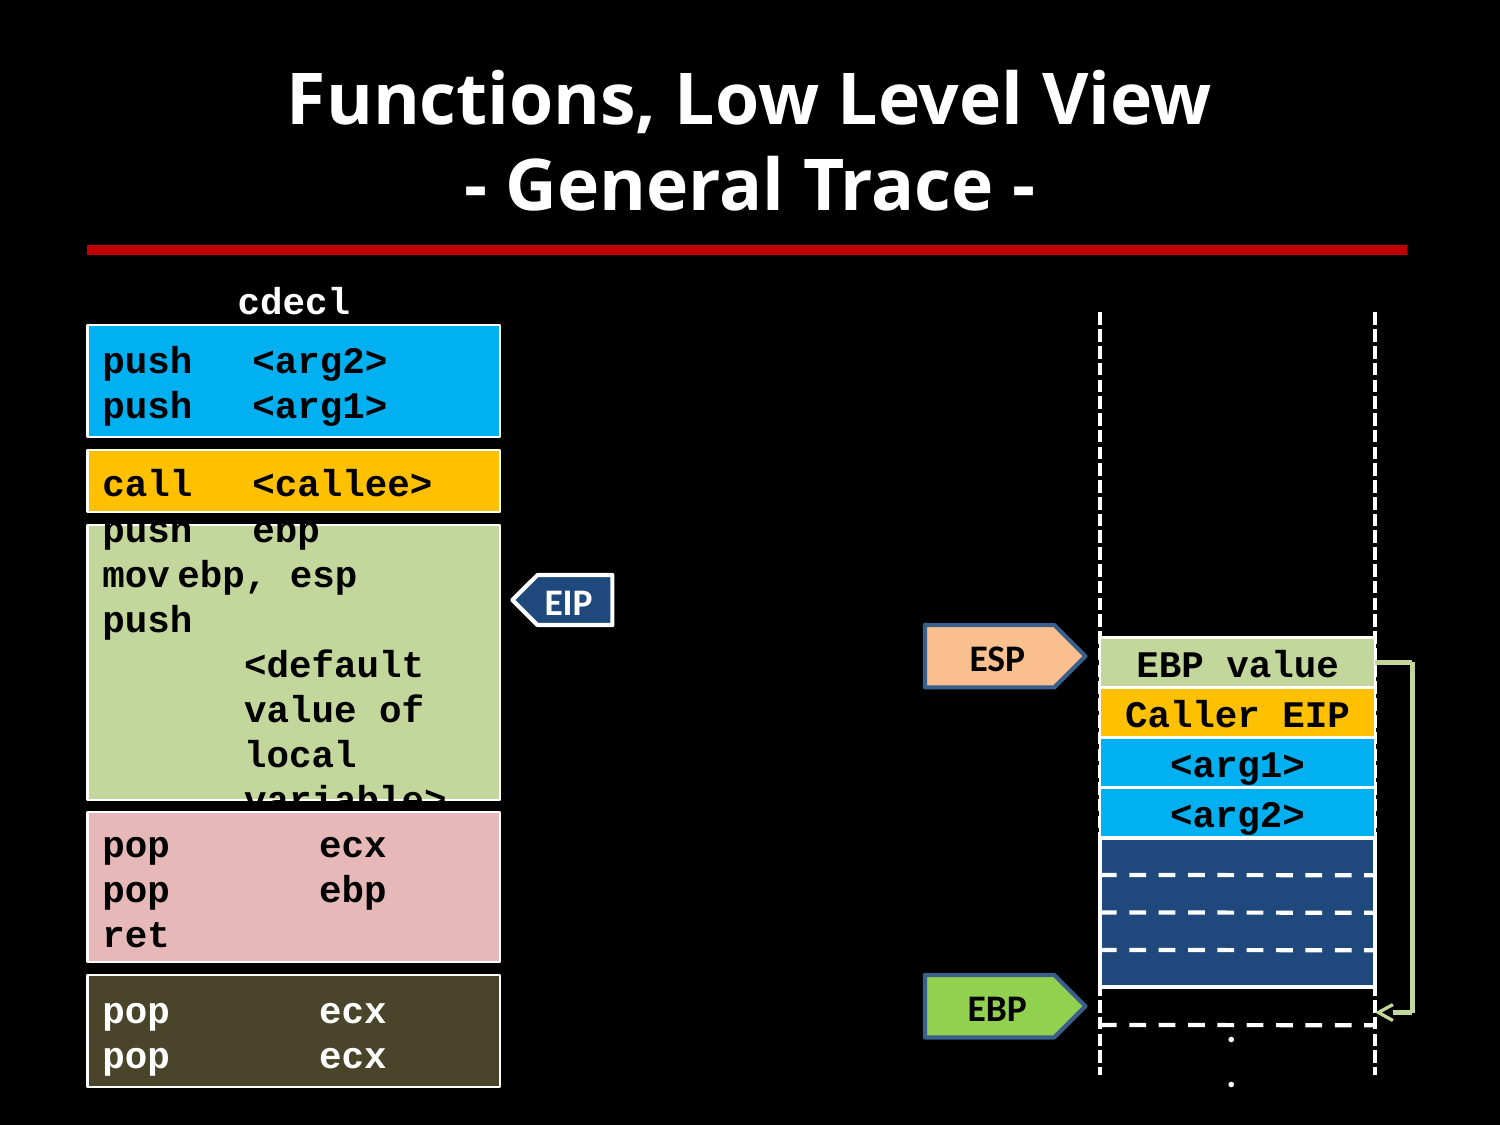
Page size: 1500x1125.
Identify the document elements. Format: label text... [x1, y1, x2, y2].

text_box [1100, 838, 1375, 988]
text_box <arg1> [1100, 738, 1375, 788]
text_box <arg2> [1100, 788, 1375, 838]
text_box . . [1087, 1012, 1375, 1088]
text_box Caller EIP [1100, 688, 1375, 738]
text_box EIP [512, 575, 613, 626]
text_box ESP [924, 624, 1086, 688]
text_box EBP value [1100, 637, 1375, 688]
title Functions, Low Level View - General Trace - [75, 45, 1425, 233]
text_box pop ecx pop ecx [87, 975, 500, 1088]
text_box cdecl [87, 275, 500, 325]
text_box pop ecx pop ebp ret [87, 812, 500, 963]
text_box EBP [924, 974, 1086, 1038]
text_box push <arg2> push <arg1> [87, 325, 500, 438]
text_box push ebp mov ebp, esp push <default value of local variable> [87, 525, 500, 800]
text_box call <callee> [87, 449, 500, 513]
